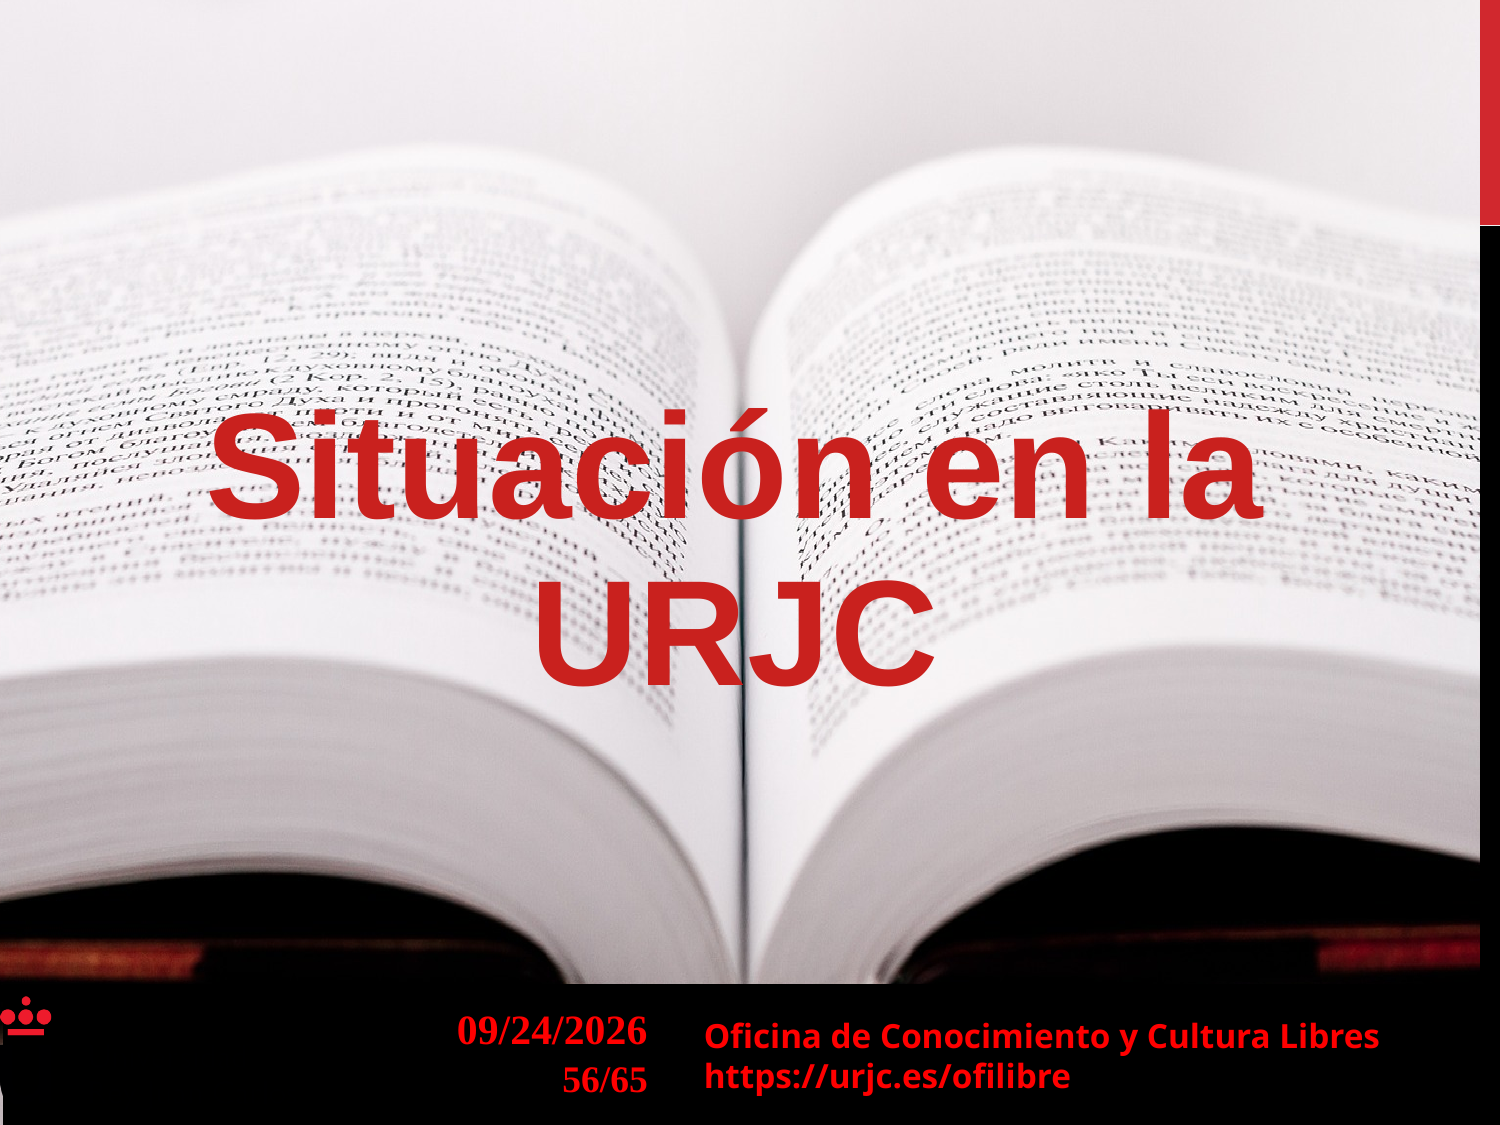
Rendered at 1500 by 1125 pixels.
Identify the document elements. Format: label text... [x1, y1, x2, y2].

picture [0, 0, 1500, 1014]
title [75, 285, 1425, 661]
text_box Situación en la URJC [120, 375, 1351, 725]
